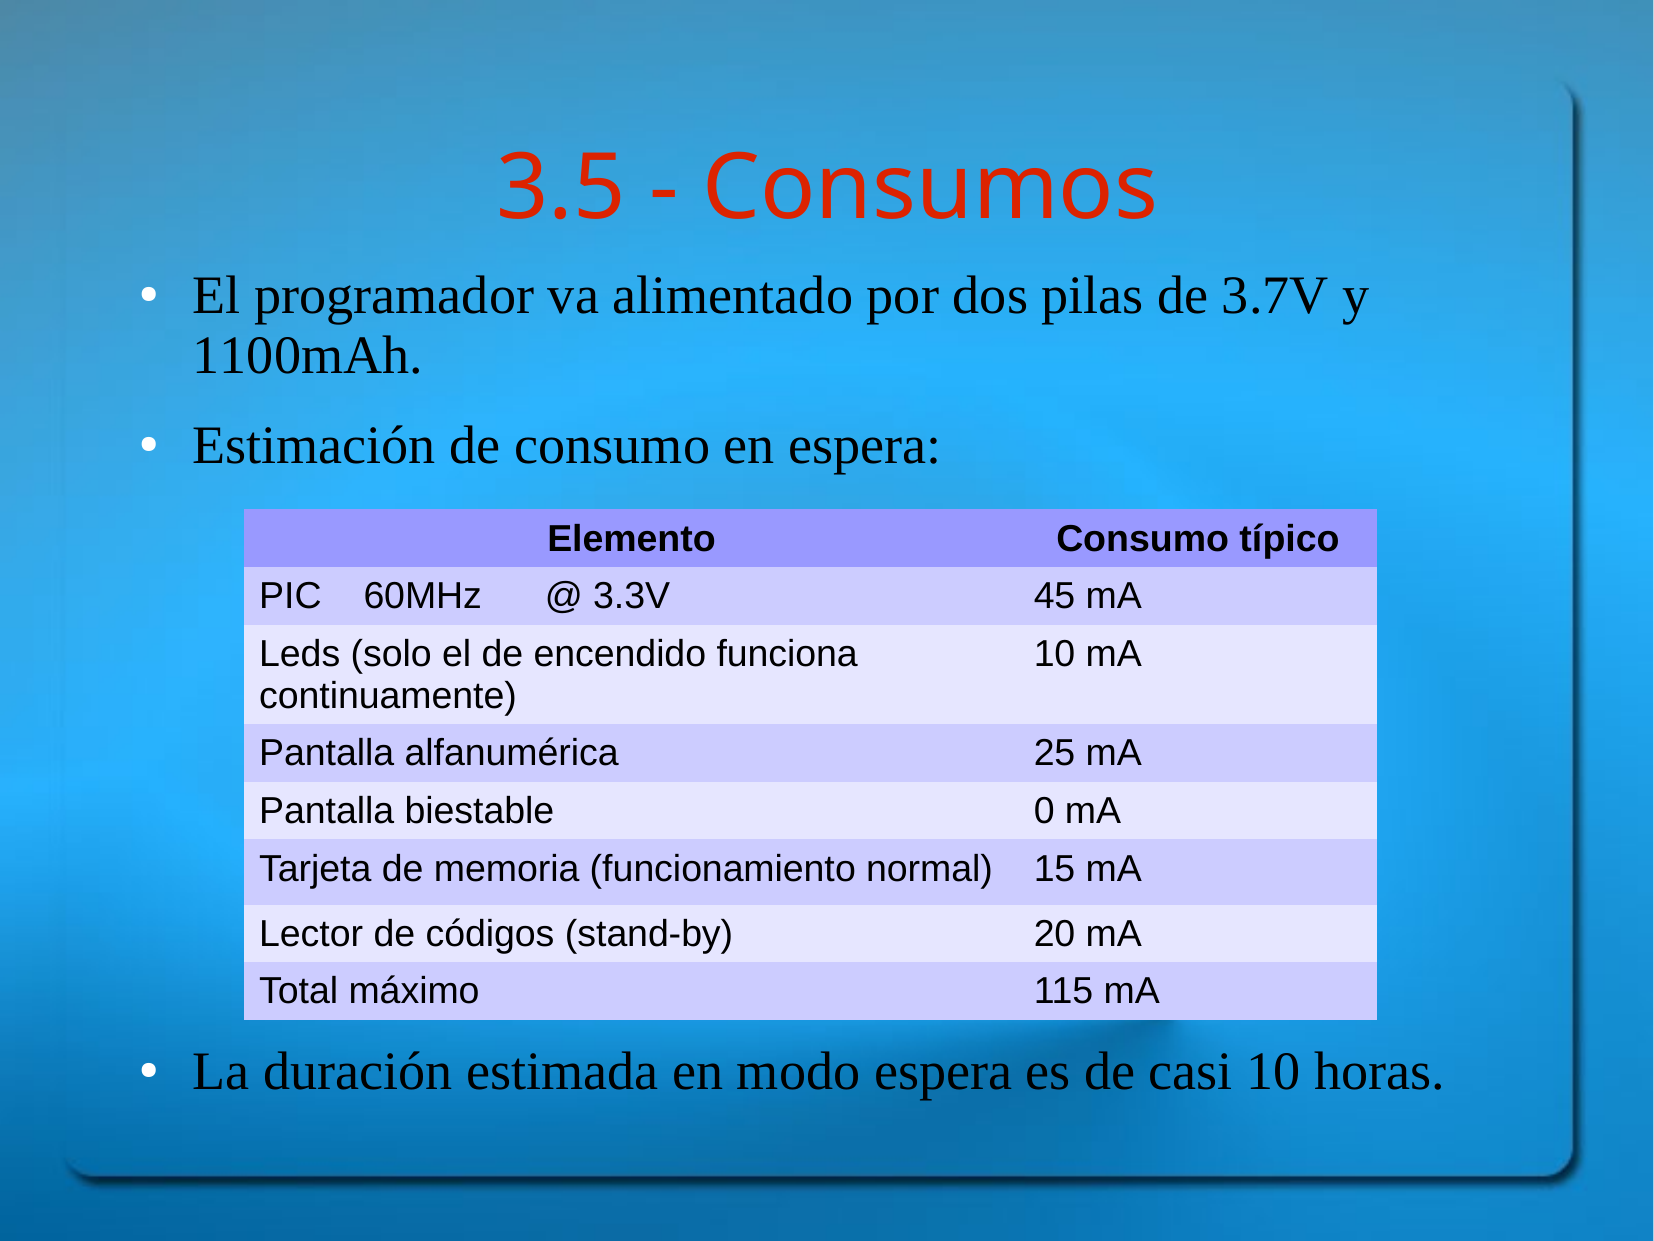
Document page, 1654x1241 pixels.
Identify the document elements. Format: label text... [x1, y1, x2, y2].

table_header Consumo típico [1019, 509, 1377, 567]
table_cell Pantalla biestable [244, 782, 1019, 839]
table_cell Pantalla alfanumérica [244, 724, 1019, 782]
table_cell 45 mA [1019, 567, 1377, 625]
table_cell 20 mA [1019, 905, 1377, 962]
list El programador va alimentado por dos pilas de 3.7V y 1100mAh. Estimación de consumo en espera: La duración estimada en modo espera es de casi 10 horas. [121, 265, 1534, 1216]
table_cell 10 mA [1019, 625, 1377, 724]
table_cell 15 mA [1019, 839, 1377, 905]
table_cell 25 mA [1019, 724, 1377, 782]
table_cell PIC 60MHz @ 3.3V [244, 567, 1019, 625]
title 3.5 - Consumos [121, 119, 1534, 248]
picture [0, 0, 1654, 1241]
table_cell Lector de códigos (stand-by) [244, 905, 1019, 962]
table_cell Leds (solo el de encendido funciona continuamente) [244, 625, 1019, 724]
table_cell Total máximo [244, 962, 1019, 1020]
table_header Elemento [244, 509, 1019, 567]
table_cell Tarjeta de memoria (funcionamiento normal) [244, 839, 1019, 905]
table_cell 0 mA [1019, 782, 1377, 839]
table_cell 115 mA [1019, 962, 1377, 1020]
